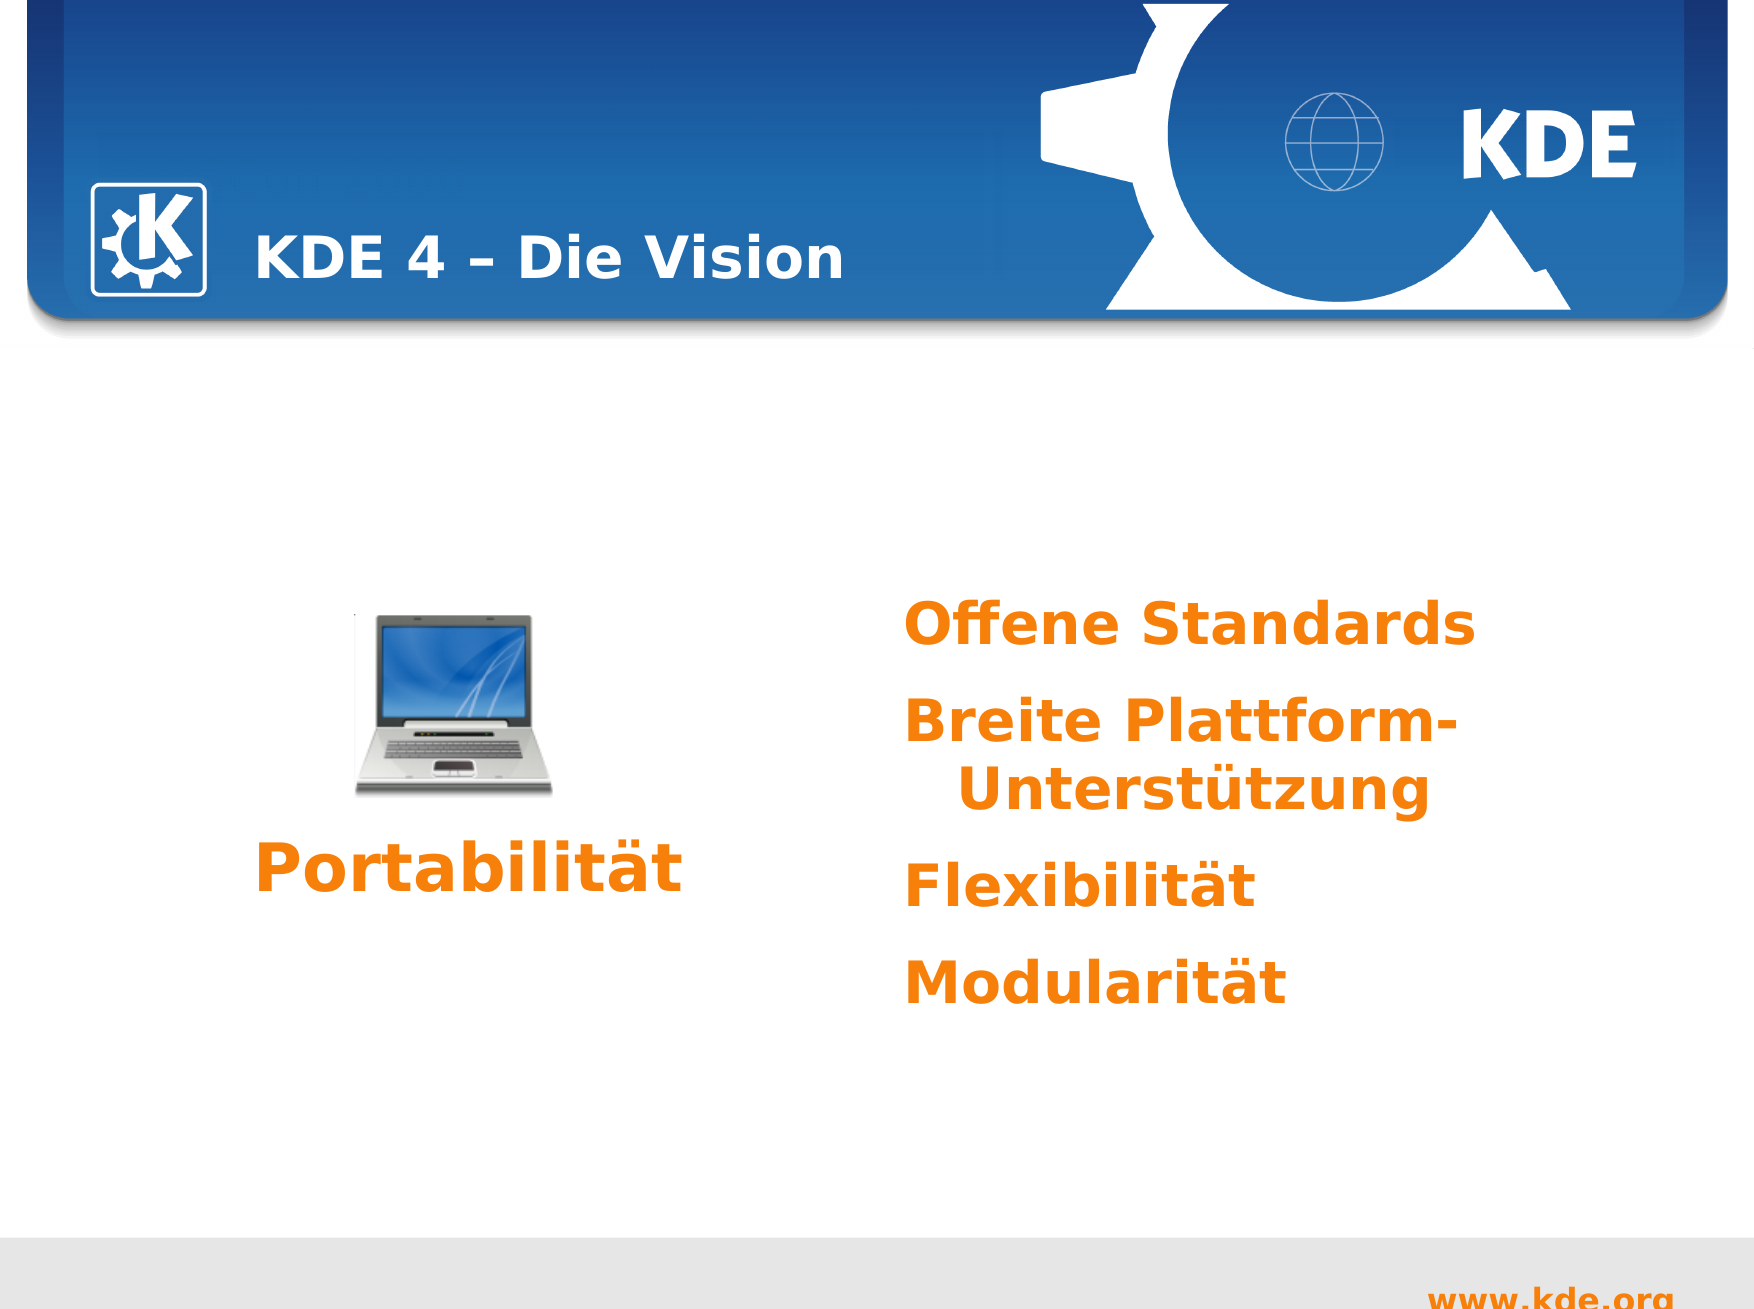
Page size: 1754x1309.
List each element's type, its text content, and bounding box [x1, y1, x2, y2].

picture [0, 0, 1754, 349]
list Portabilität [75, 400, 846, 1152]
list Offene Standards Breite Plattform-Unterstützung Flexibilität Modularität [885, 590, 1657, 1152]
text_box KDE 4 – Die Vision [208, 183, 1063, 296]
